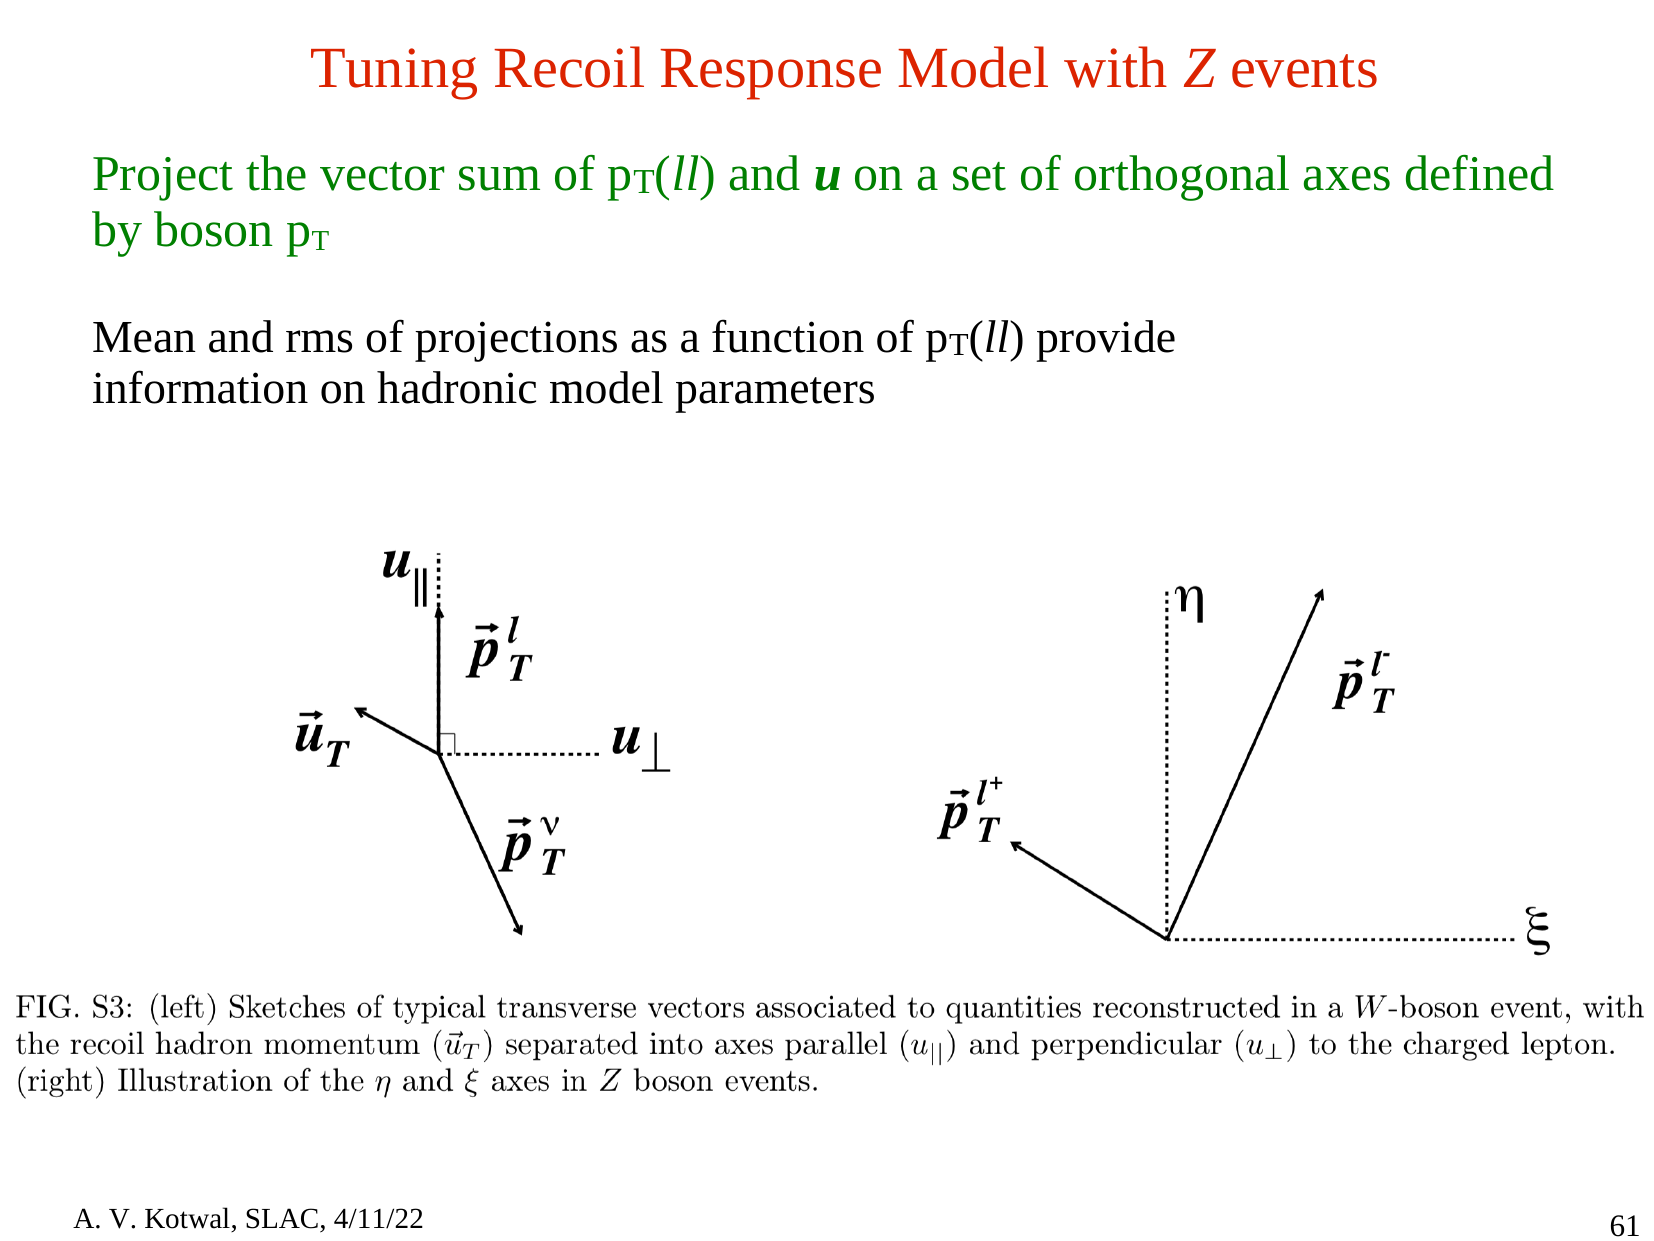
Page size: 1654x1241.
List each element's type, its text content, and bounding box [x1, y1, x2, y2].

title Tuning Recoil Response Model with Z events [103, 14, 1586, 121]
picture [2, 532, 1654, 1100]
text_box Project the vector sum of pT(ll) and u on a set of orthogonal axes defined by boson pT Mean and rms of projections as a function of pT(ll) provide information on hadronic model parameters [92, 146, 1610, 521]
